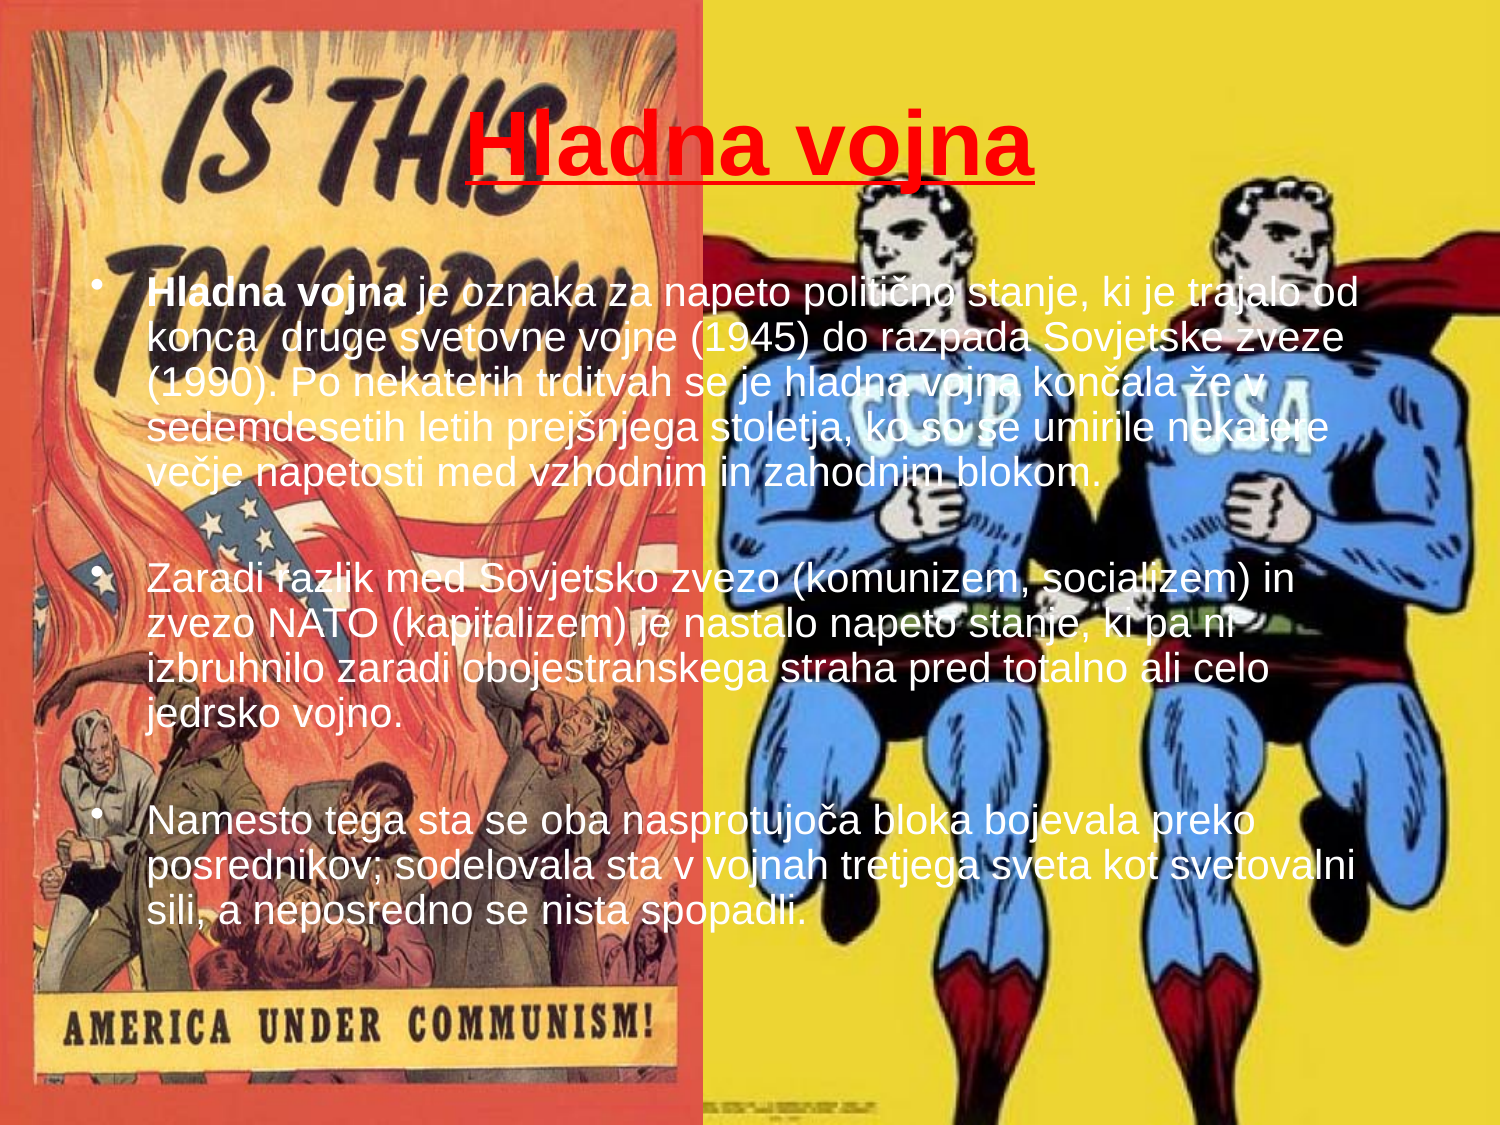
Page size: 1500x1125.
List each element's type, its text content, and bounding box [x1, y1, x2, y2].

title Hladna vojna [75, 45, 1425, 233]
list Hladna vojna je oznaka za napeto politično stanje, ki je trajalo od konca druge svetovne vojne (1945) do razpada Sovjetske zveze (1990). Po nekaterih trditvah se je hladna vojna končala že v sedemdesetih letih prejšnjega stoletja, ko so se umirile nekatere večje napetosti med vzhodnim in zahodnim blokom. Zaradi razlik med Sovjetsko zvezo (komunizem, socializem) in zvezo NATO (kapitalizem) je nastalo napeto stanje, ki pa ni izbruhnilo zaradi obojestranskega straha pred totalno ali celo jedrsko vojno. Namesto tega sta se oba nasprotujoča bloka bojevala preko posrednikov; sodelovala sta v vojnah tretjega sveta kot svetovalni sili, a neposredno se nista spopadli. [75, 262, 1425, 1024]
picture [0, 0, 1500, 1125]
